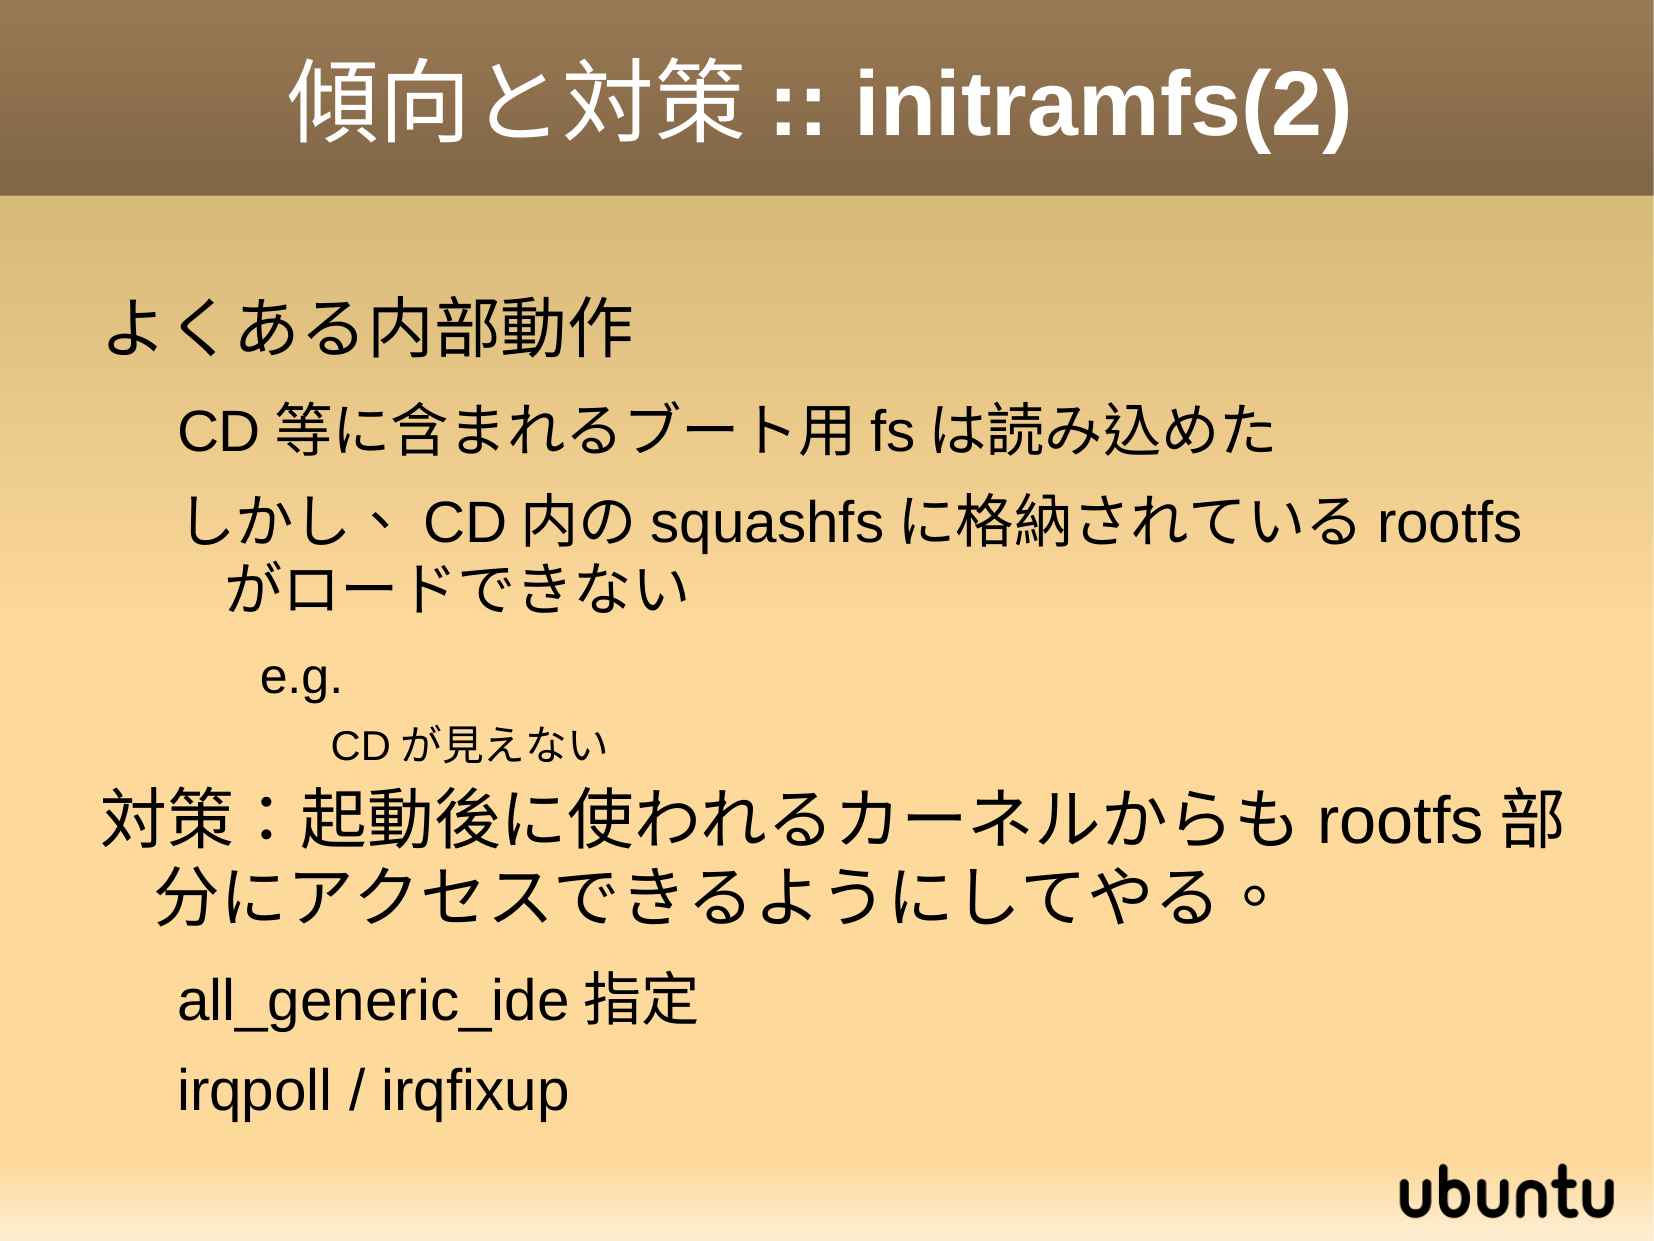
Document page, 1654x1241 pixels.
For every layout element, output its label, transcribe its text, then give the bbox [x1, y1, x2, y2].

picture [0, 0, 1654, 1241]
title 傾向と対策:: initramfs(2) [76, 7, 1565, 200]
list よくある内部動作 CD等に含まれるブート用fsは読み込めた しかし、CD内のsquashfsに格納されているrootfsがロードできない e.g. CDが見えない 対策：起動後に使われるカーネルからもrootfs部分にアクセスできるようにしてやる。 all_generic_ide指定 irqpoll / irqfixup [82, 290, 1571, 1123]
